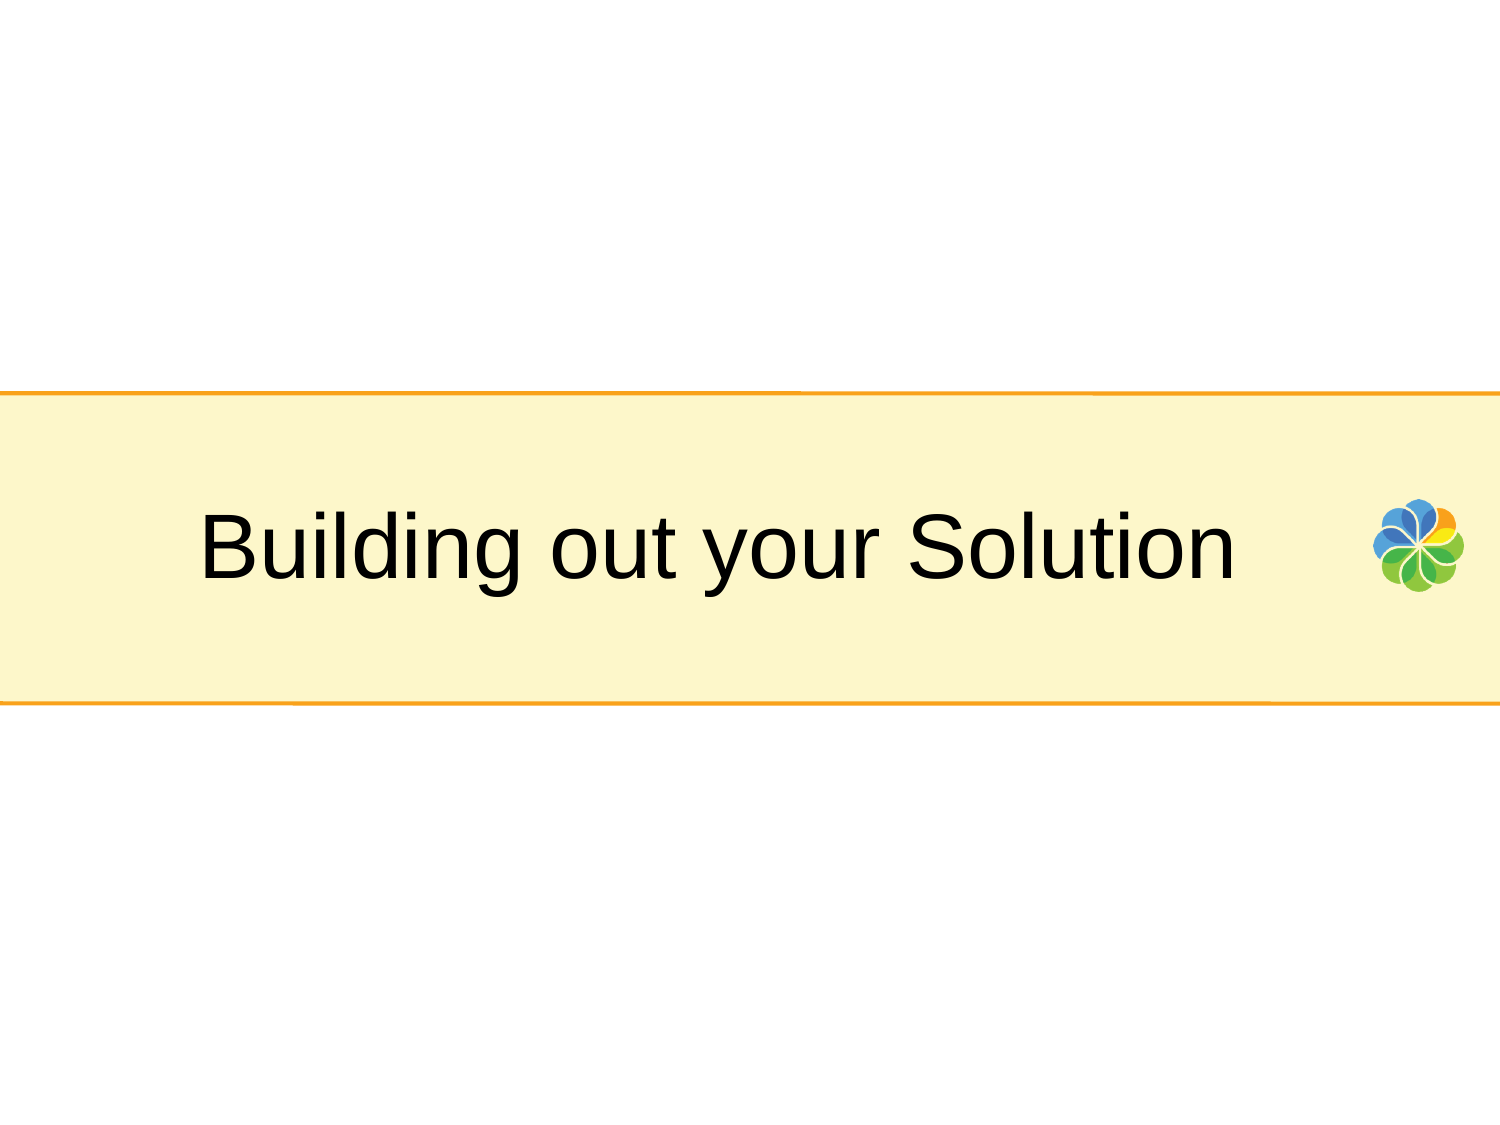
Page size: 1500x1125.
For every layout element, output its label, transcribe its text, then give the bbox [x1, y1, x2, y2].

title Building out your Solution [43, 479, 1394, 618]
picture [1394, 499, 1464, 592]
